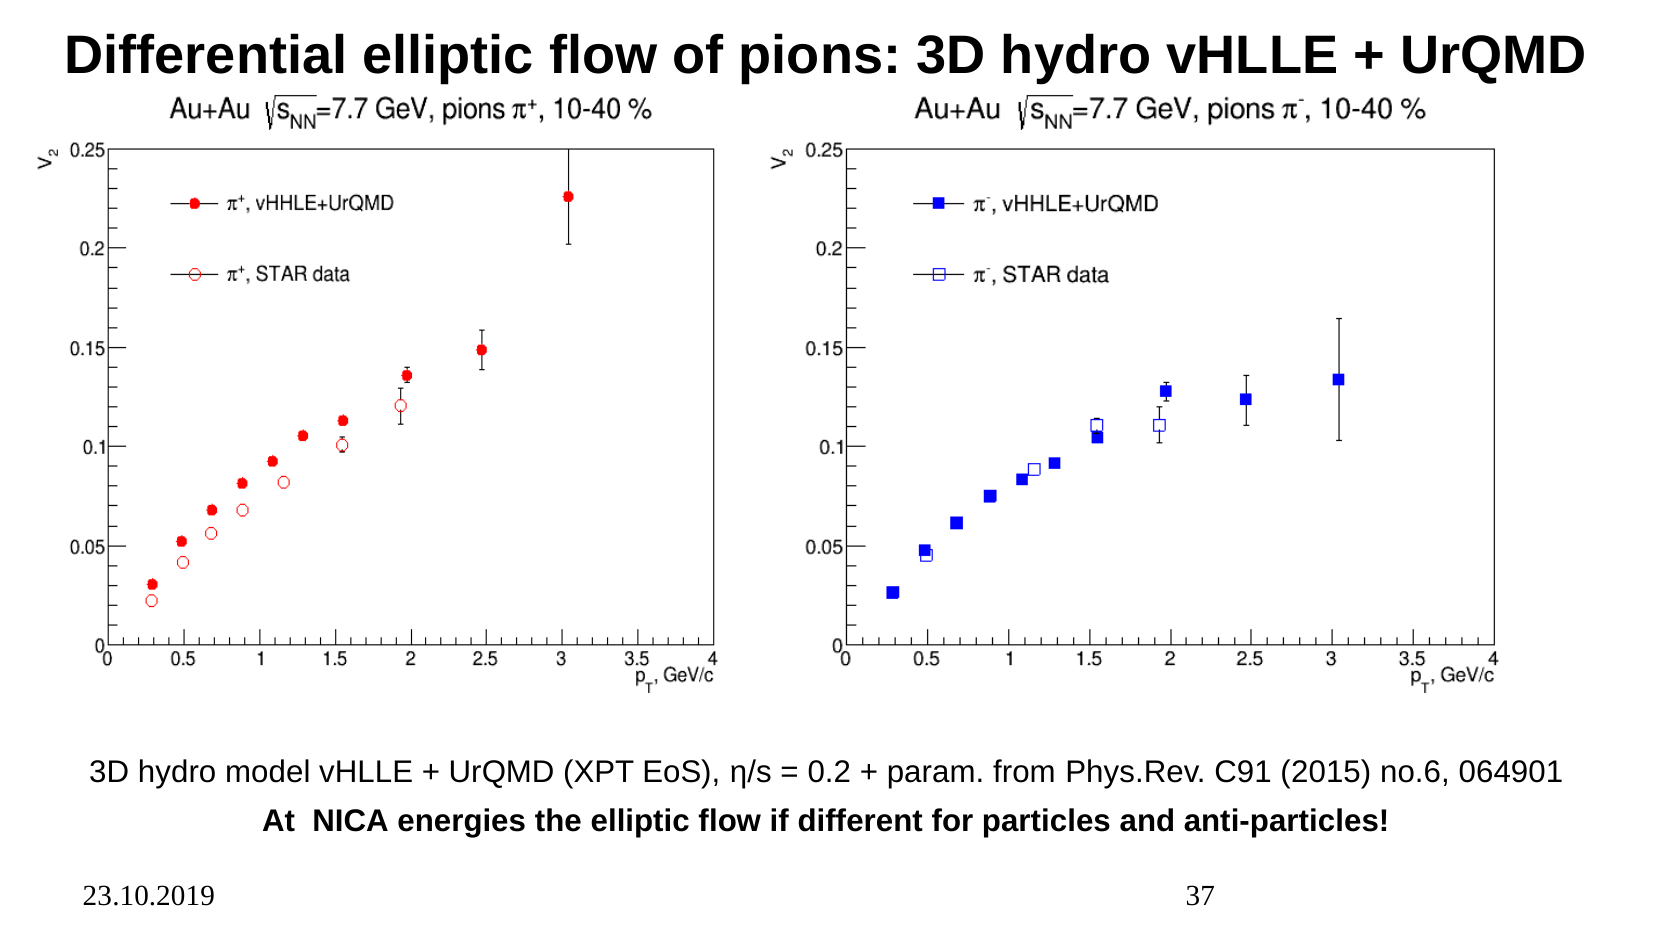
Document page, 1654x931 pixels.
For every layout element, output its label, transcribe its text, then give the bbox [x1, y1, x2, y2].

text_box 3D hydro model vHLLE + UrQMD (XPT EoS), η/s = 0.2 + param. from Phys.Rev. C91 (2015) no.6, 064901 At NICA energies the elliptic flow if different for particles and anti-particles! [54, 746, 1600, 896]
text_box 23.10.2019 [82, 896, 468, 912]
text_box [1185, 896, 1571, 912]
picture [33, 88, 1575, 707]
title Differential elliptic flow of pions: 3D hydro vHLLE + UrQMD [59, 4, 1595, 101]
